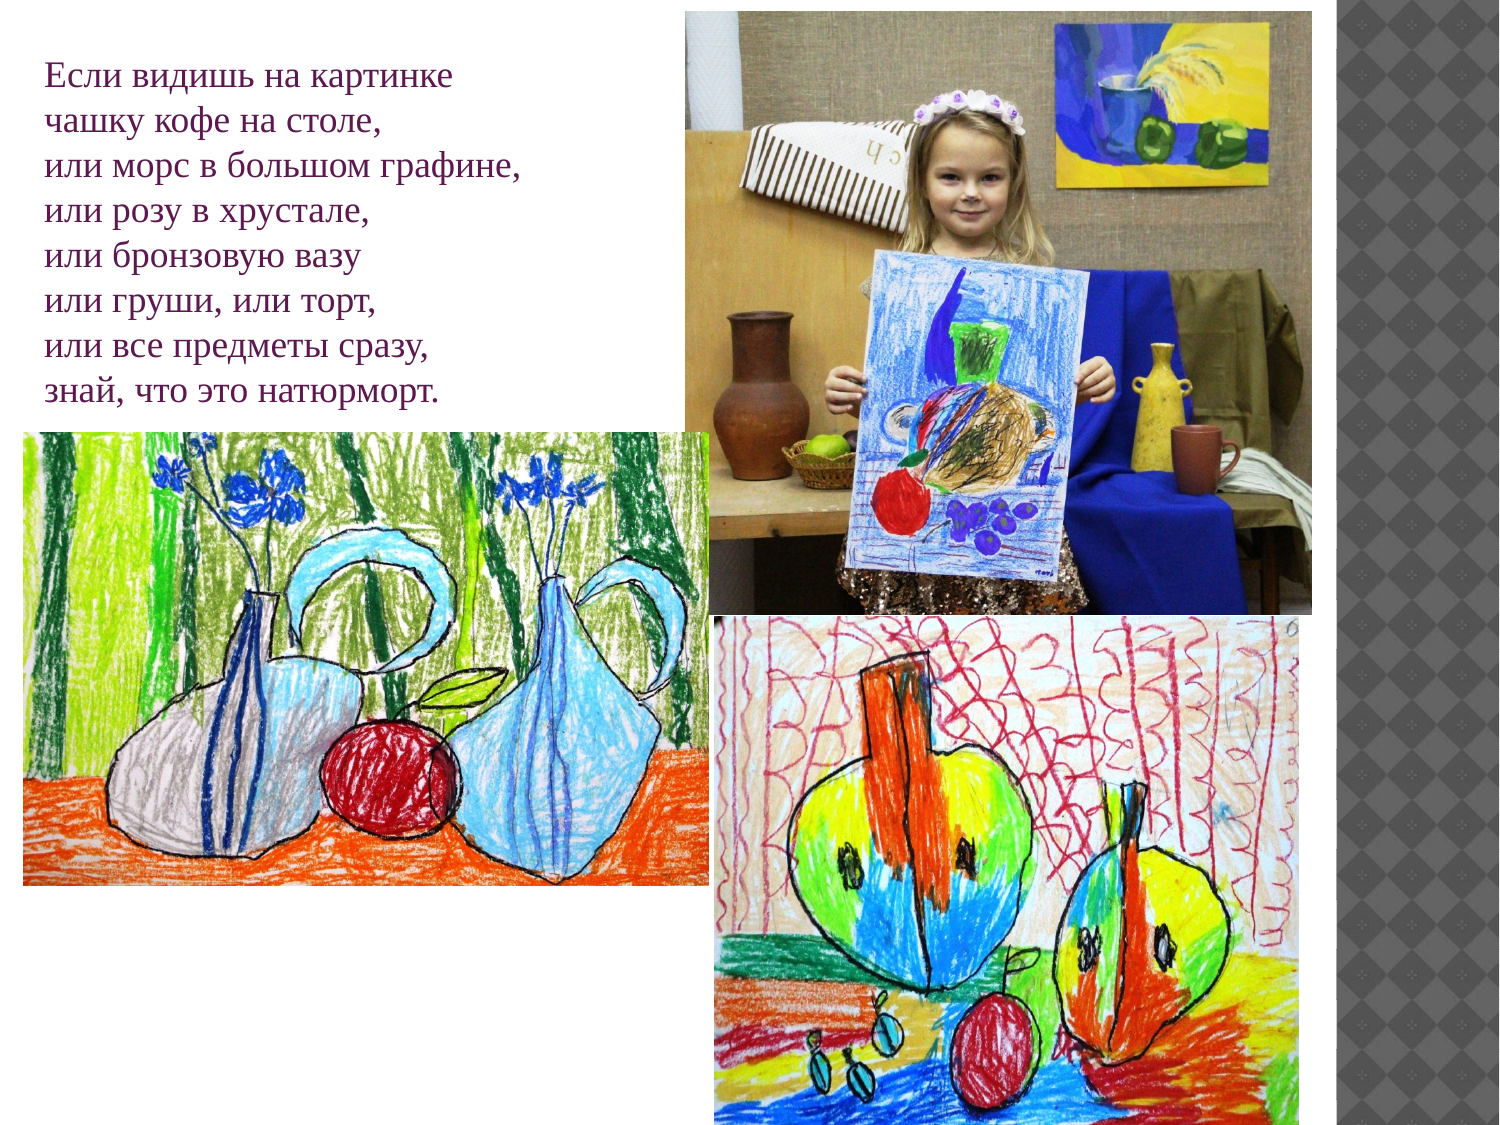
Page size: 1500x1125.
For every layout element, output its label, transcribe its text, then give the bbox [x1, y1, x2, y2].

picture [23, 11, 1312, 886]
picture [1336, 0, 1500, 1125]
picture [714, 616, 1299, 1125]
title Если видишь на картинке чашку кофе на столе, или морс в большом графине, или розу в хрустале, или бронзовую вазу или груши, или торт, или все предметы сразу, знай, что это натюрморт. [29, 42, 685, 354]
